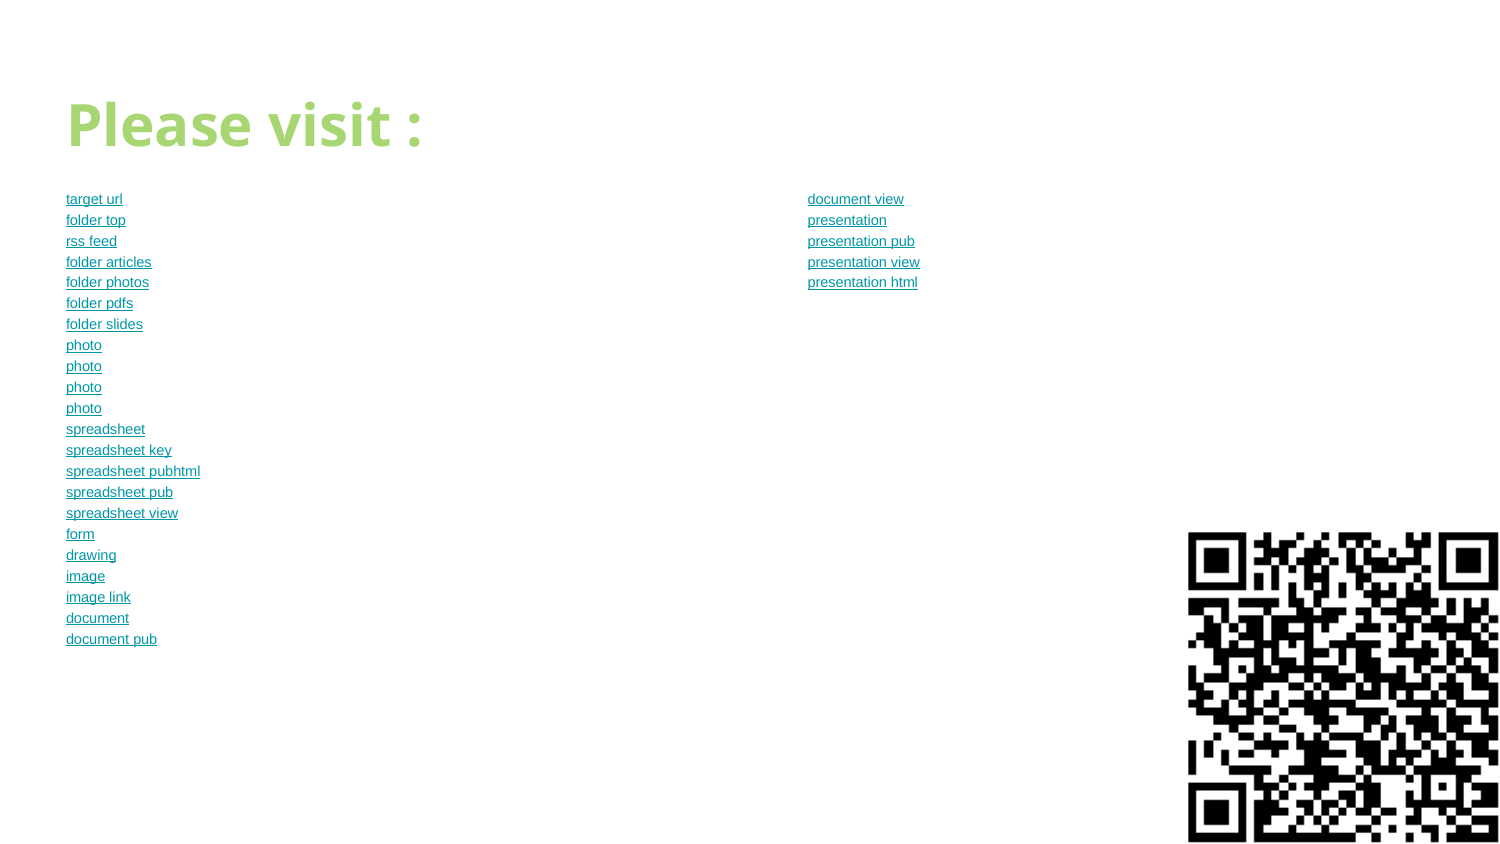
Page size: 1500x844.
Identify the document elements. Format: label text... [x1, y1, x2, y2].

list document view presentation presentation pub presentation view presentation html [792, 189, 1449, 750]
list target url folder top rss feed folder articles folder photos folder pdfs folder slides photo photo photo photo spreadsheet spreadsheet key spreadsheet pubhtml spreadsheet pub spreadsheet view form drawing image image link document document pub [51, 189, 708, 750]
picture [1187, 531, 1500, 844]
title Please visit : [51, 72, 1449, 167]
